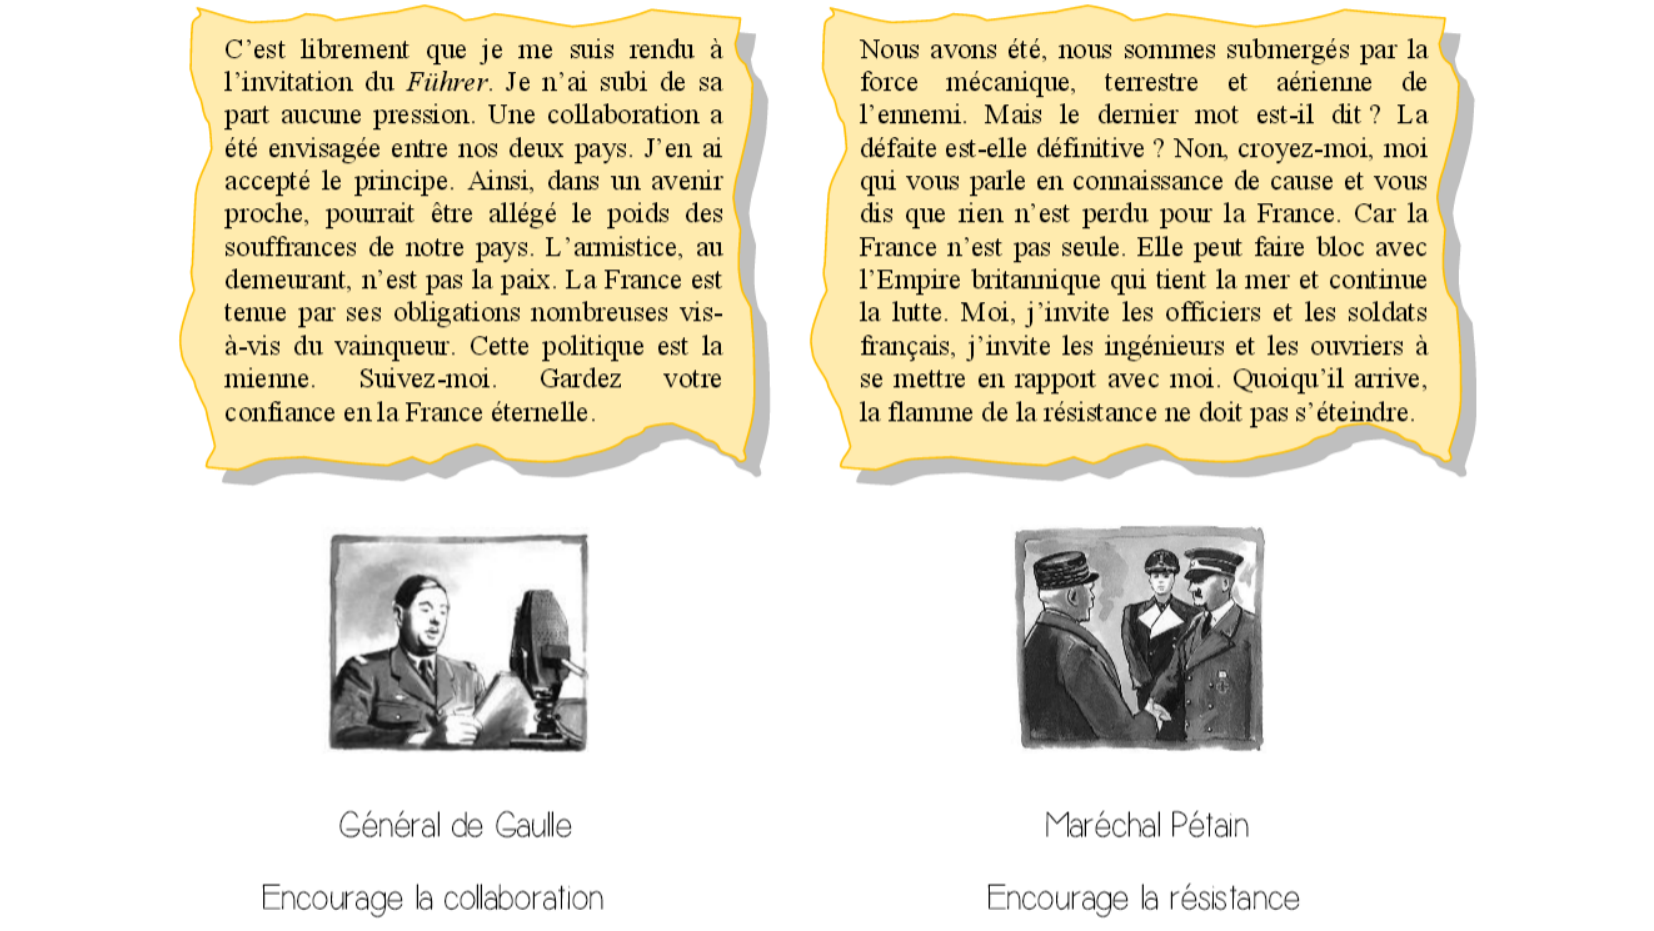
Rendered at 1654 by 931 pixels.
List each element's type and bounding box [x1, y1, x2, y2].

picture [172, 2, 1484, 930]
